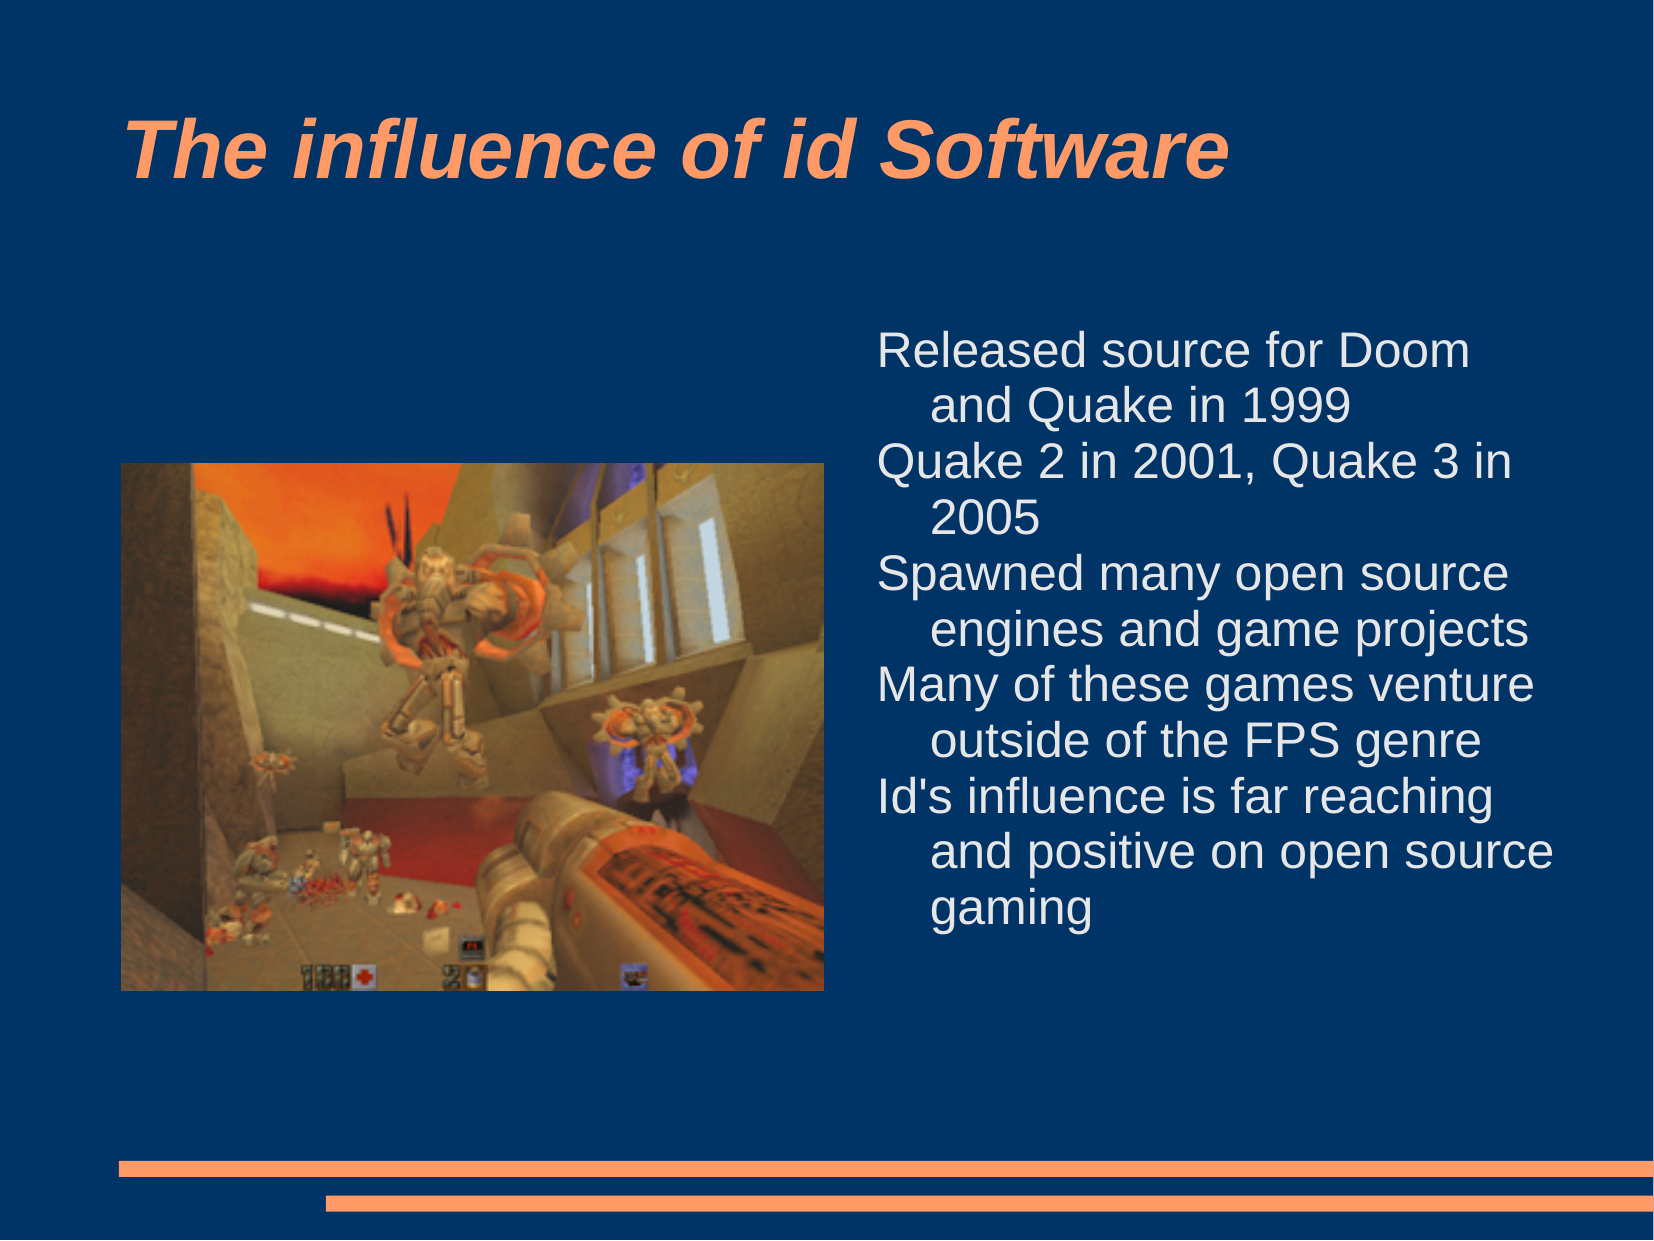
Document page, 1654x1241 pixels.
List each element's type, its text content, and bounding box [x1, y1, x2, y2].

list Released source for Doom and Quake in 1999 Quake 2 in 2001, Quake 3 in 2005 Spawned many open source engines and game projects Many of these games venture outside of the FPS genre Id's influence is far reaching and positive on open source gaming [858, 322, 1562, 1118]
picture [121, 463, 824, 991]
title The influence of id Software [121, 46, 1534, 254]
